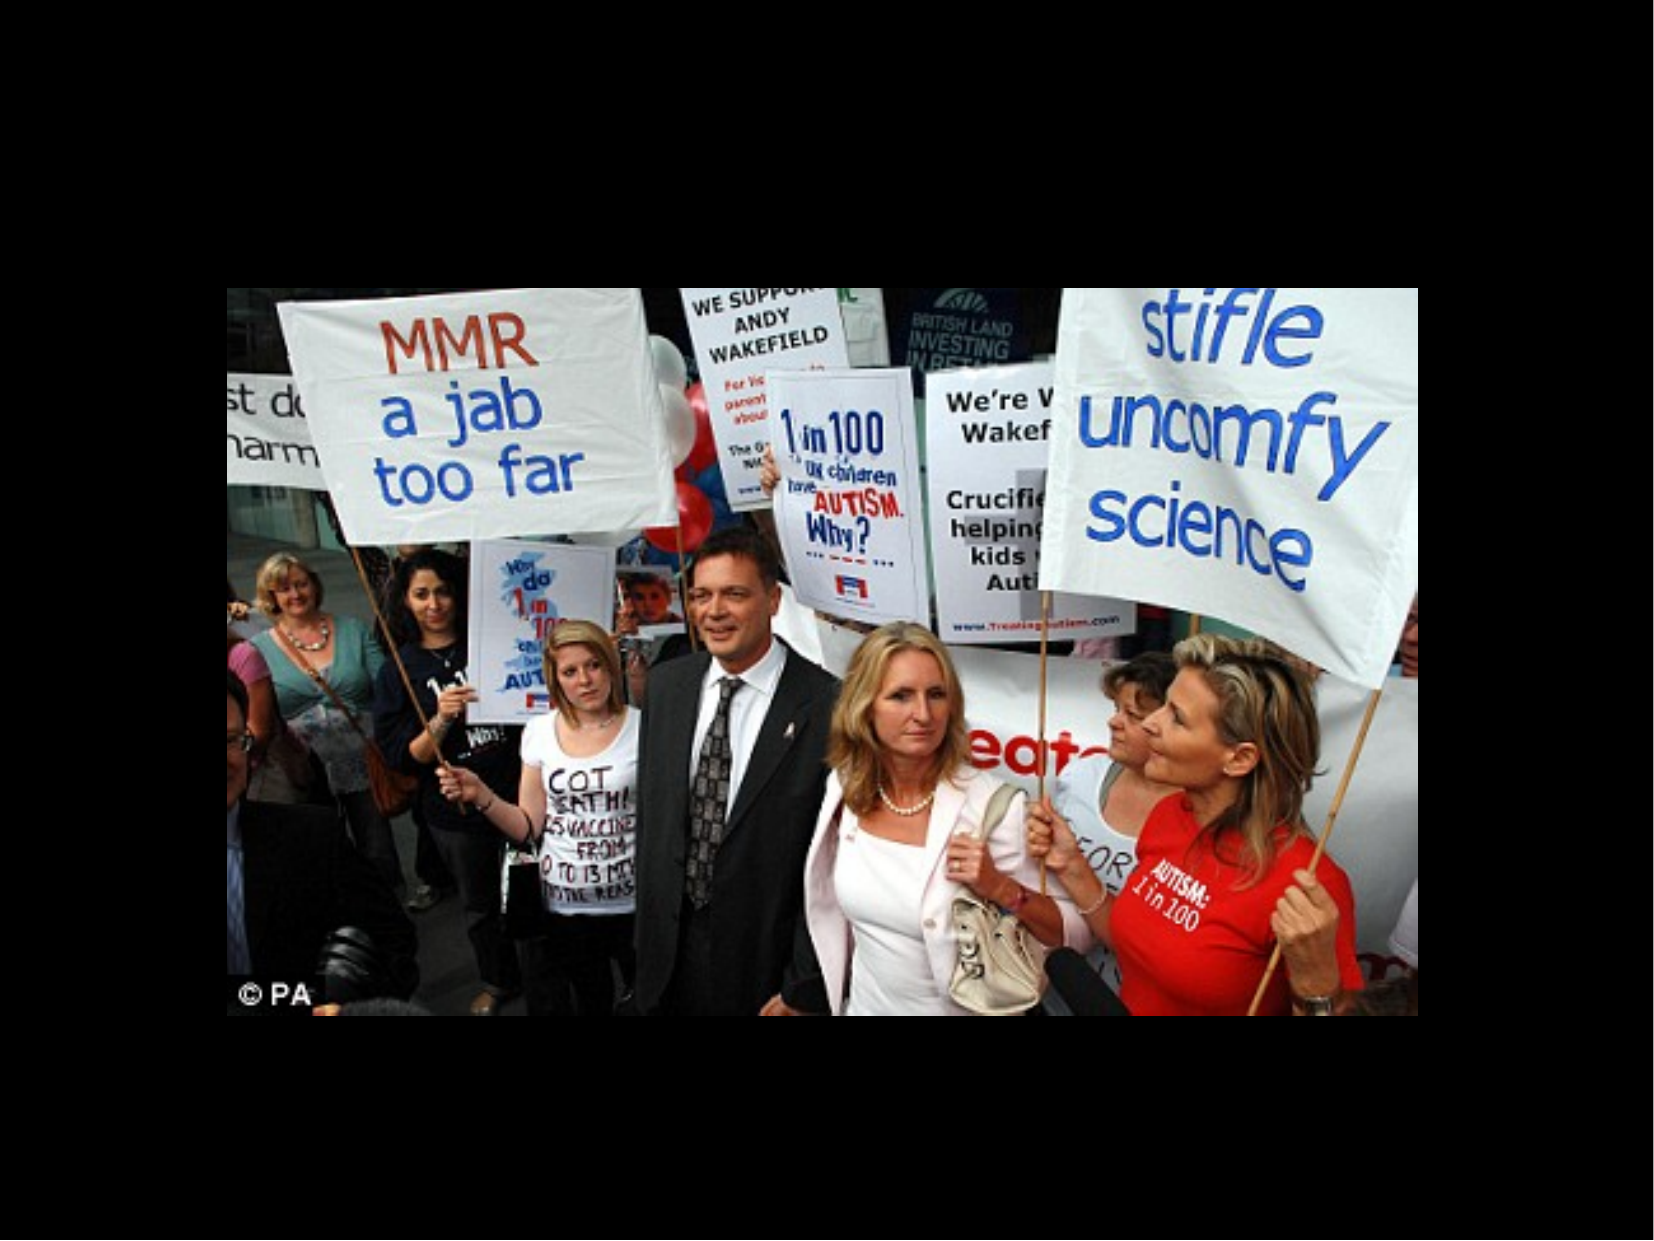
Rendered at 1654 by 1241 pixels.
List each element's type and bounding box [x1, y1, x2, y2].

picture [227, 288, 1418, 1016]
